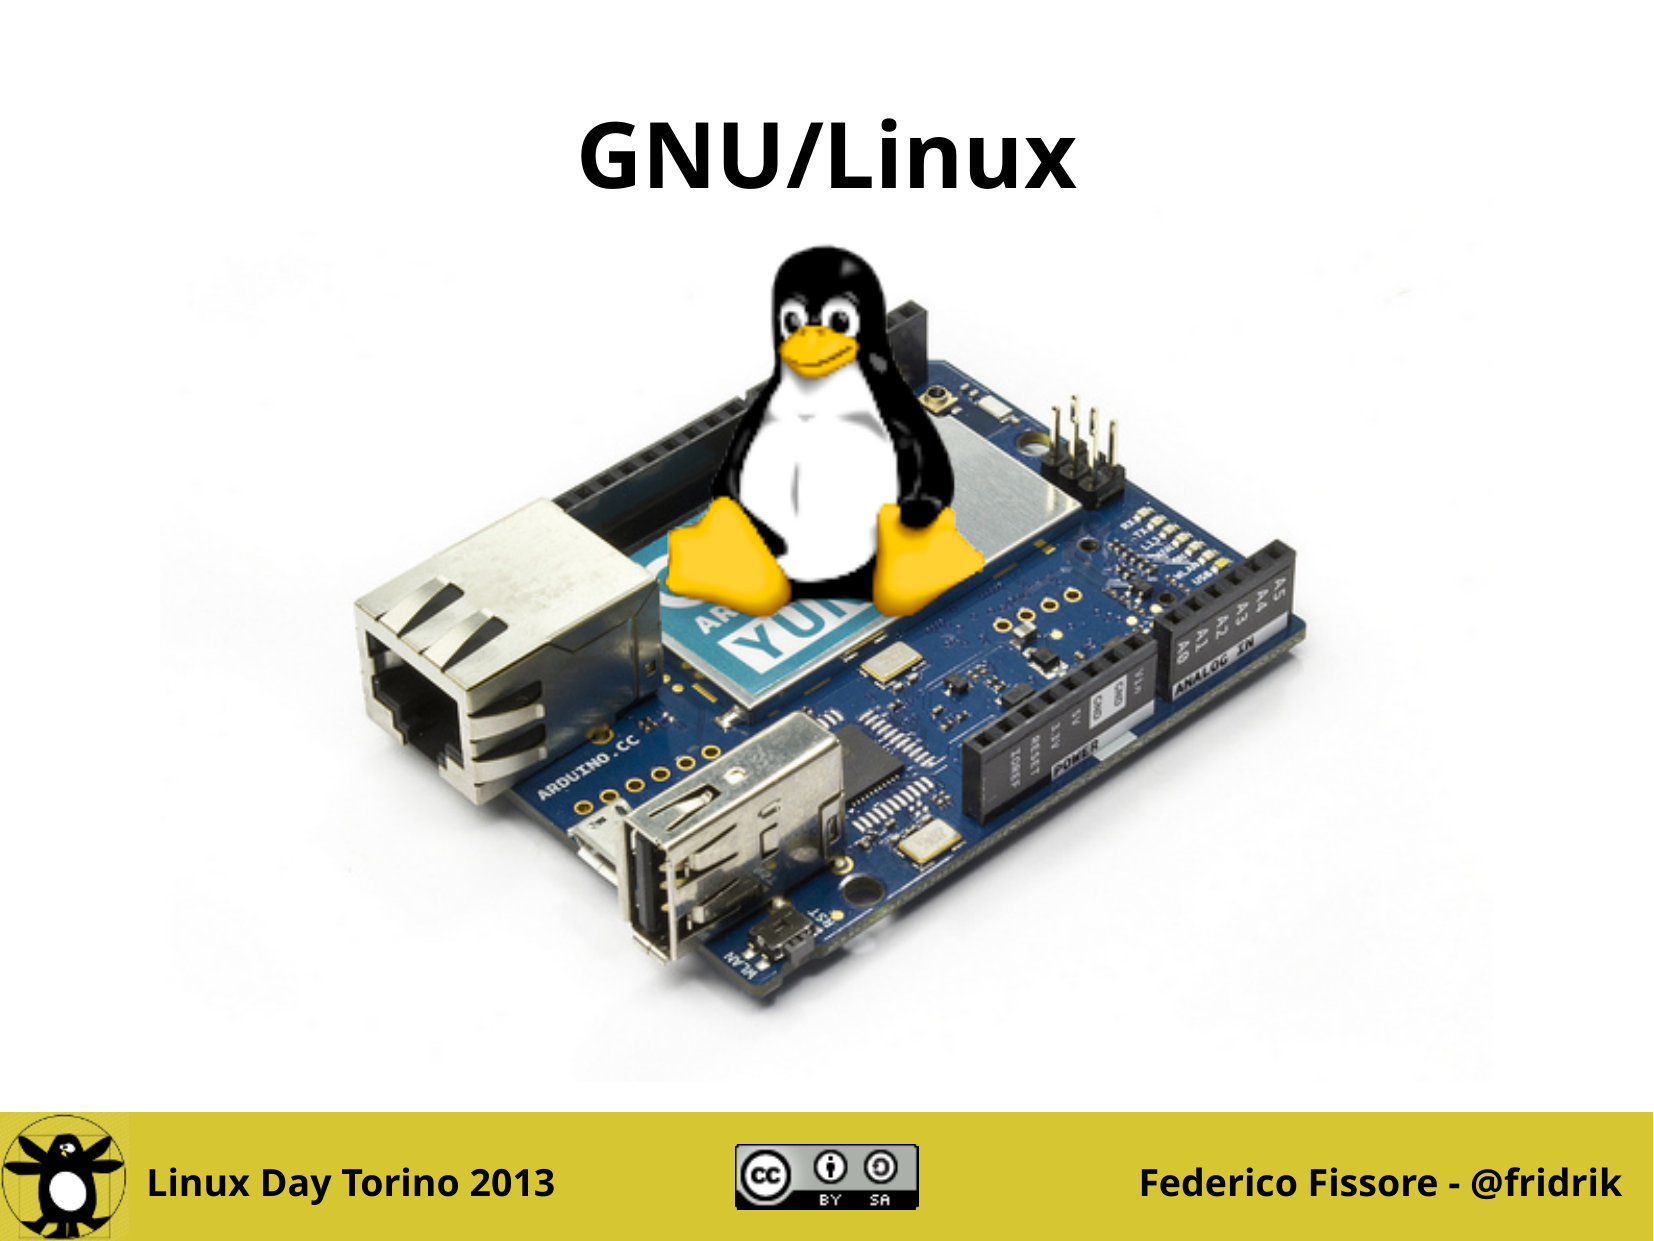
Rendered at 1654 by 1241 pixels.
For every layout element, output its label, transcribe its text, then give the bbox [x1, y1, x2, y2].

title GNU/Linux [82, 49, 1571, 257]
picture [160, 194, 1494, 1082]
picture [0, 1112, 1653, 1241]
text_box Federico Fissore - @fridrik [1123, 1148, 1627, 1206]
text_box Linux Day Torino 2013 [131, 1148, 553, 1206]
